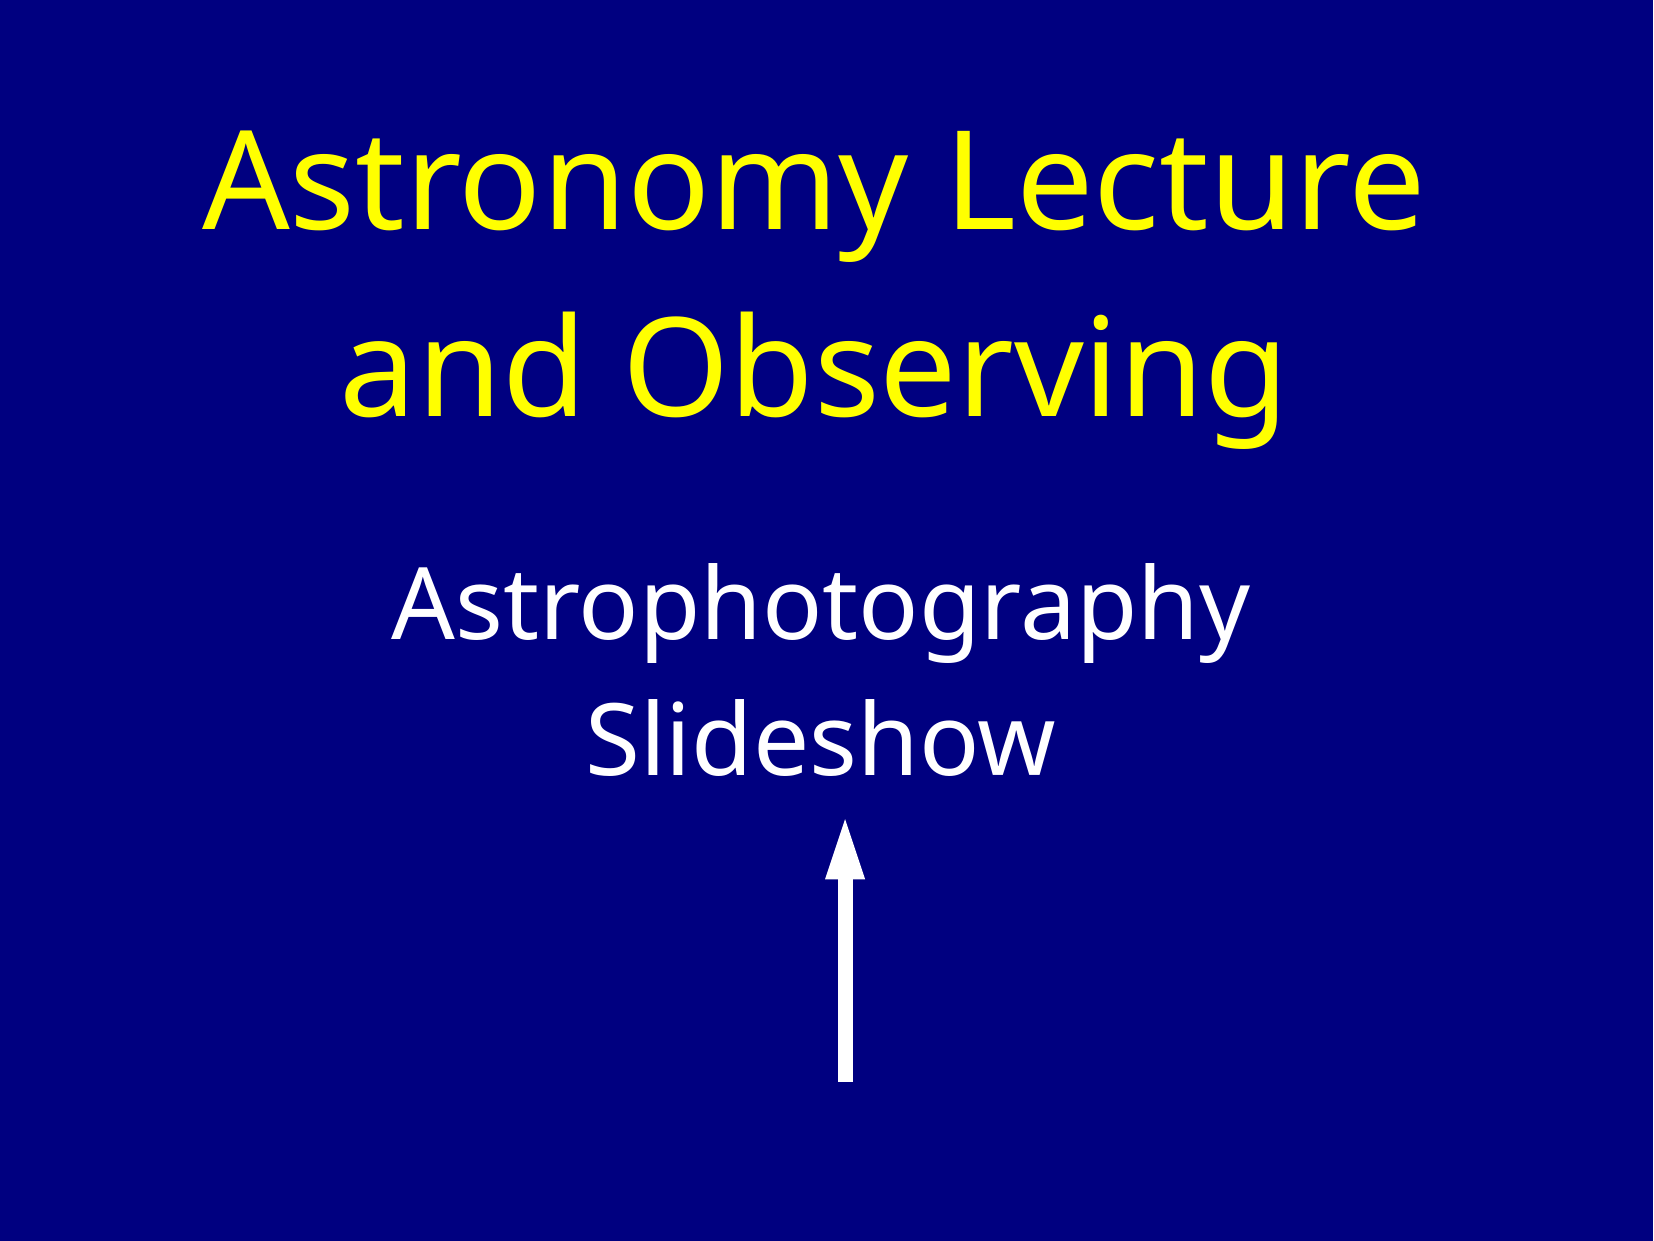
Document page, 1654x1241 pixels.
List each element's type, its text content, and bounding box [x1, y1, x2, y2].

text_box Astrophotography Slideshow [376, 525, 1276, 781]
text_box Astronomy Lecture and Observing [187, 75, 1500, 422]
